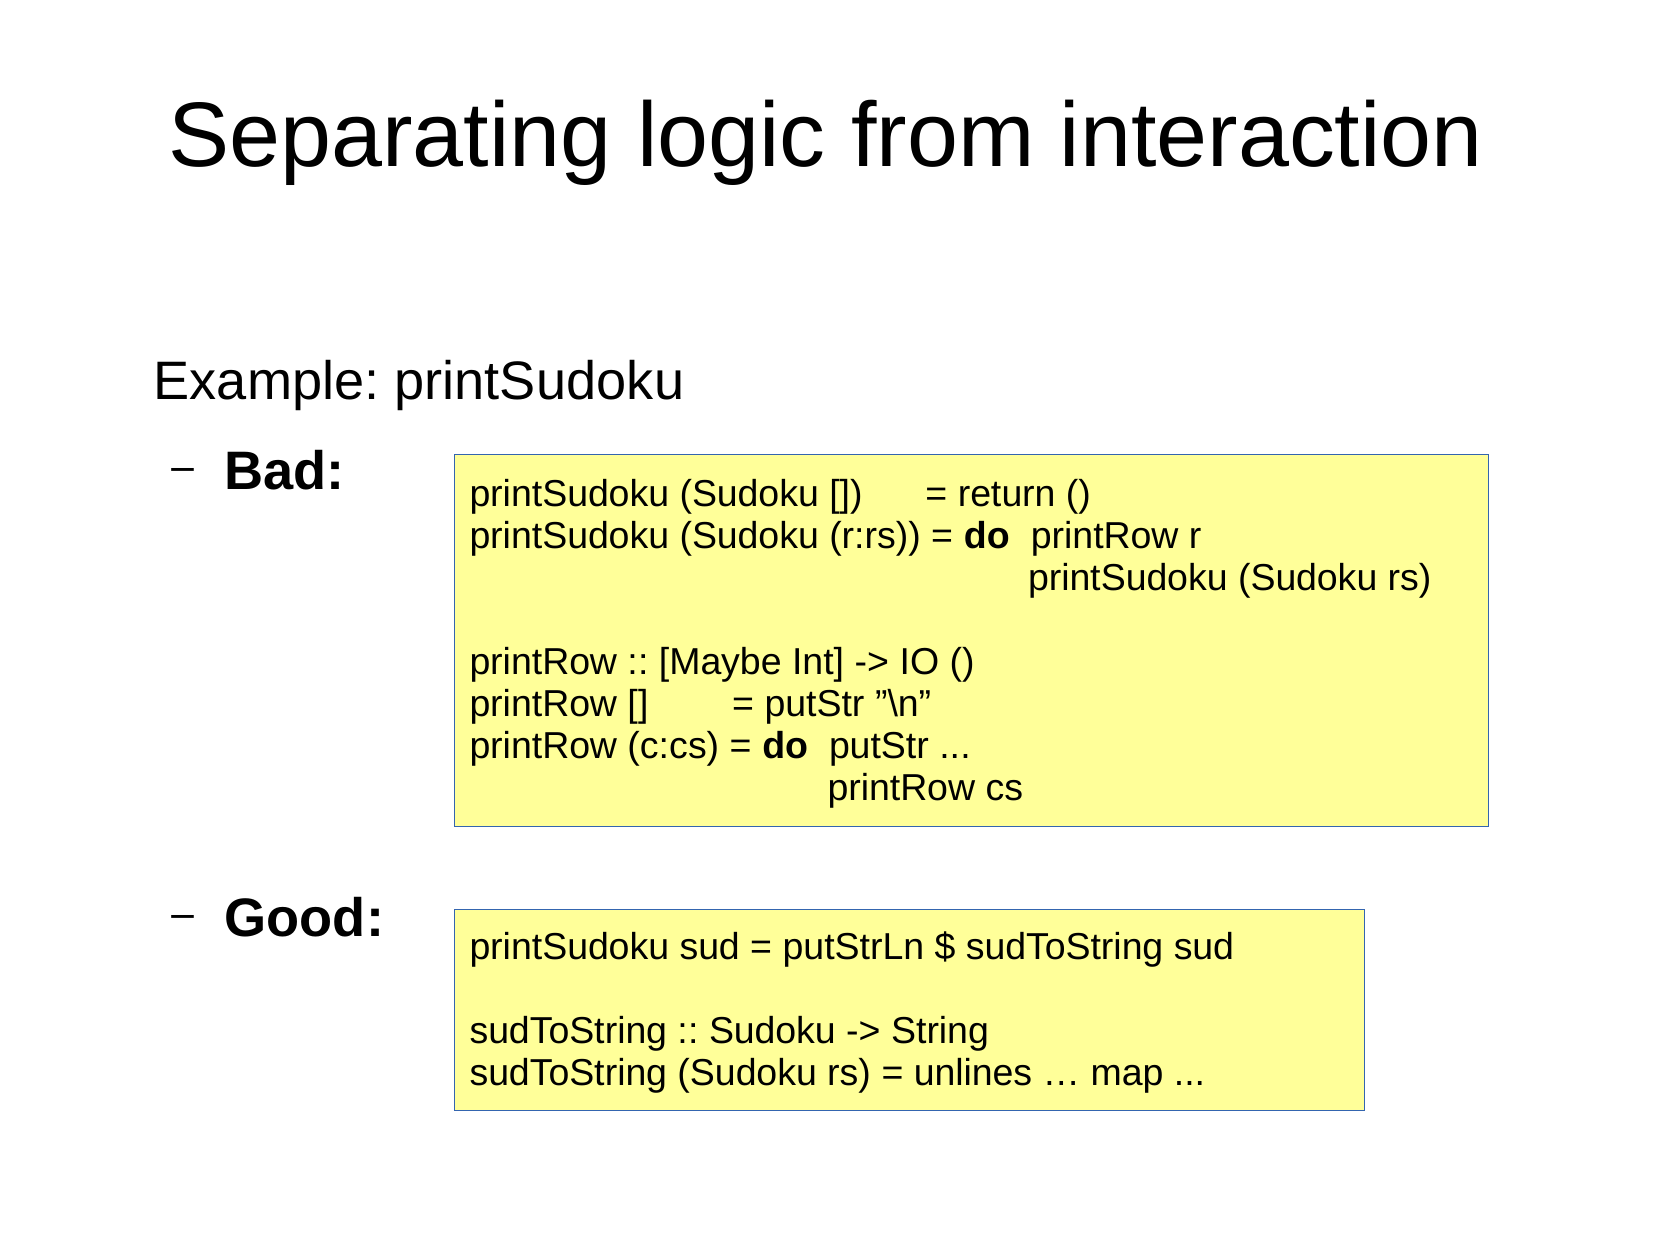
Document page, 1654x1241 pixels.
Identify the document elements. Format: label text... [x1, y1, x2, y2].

text_box printSudoku (Sudoku []) = return () printSudoku (Sudoku (r:rs)) = do printRow r printSudoku (Sudoku rs) printRow :: [Maybe Int] -> IO () printRow [] = putStr ”\n” printRow (c:cs) = do putStr ... printRow cs [454, 454, 1489, 827]
list Example: printSudoku Bad: Good: [82, 260, 1571, 1130]
text_box printSudoku sud = putStrLn $ sudToString sud sudToString :: Sudoku -> String sudToString (Sudoku rs) = unlines … map ... [454, 909, 1365, 1111]
title Separating logic from interaction [82, 31, 1571, 239]
